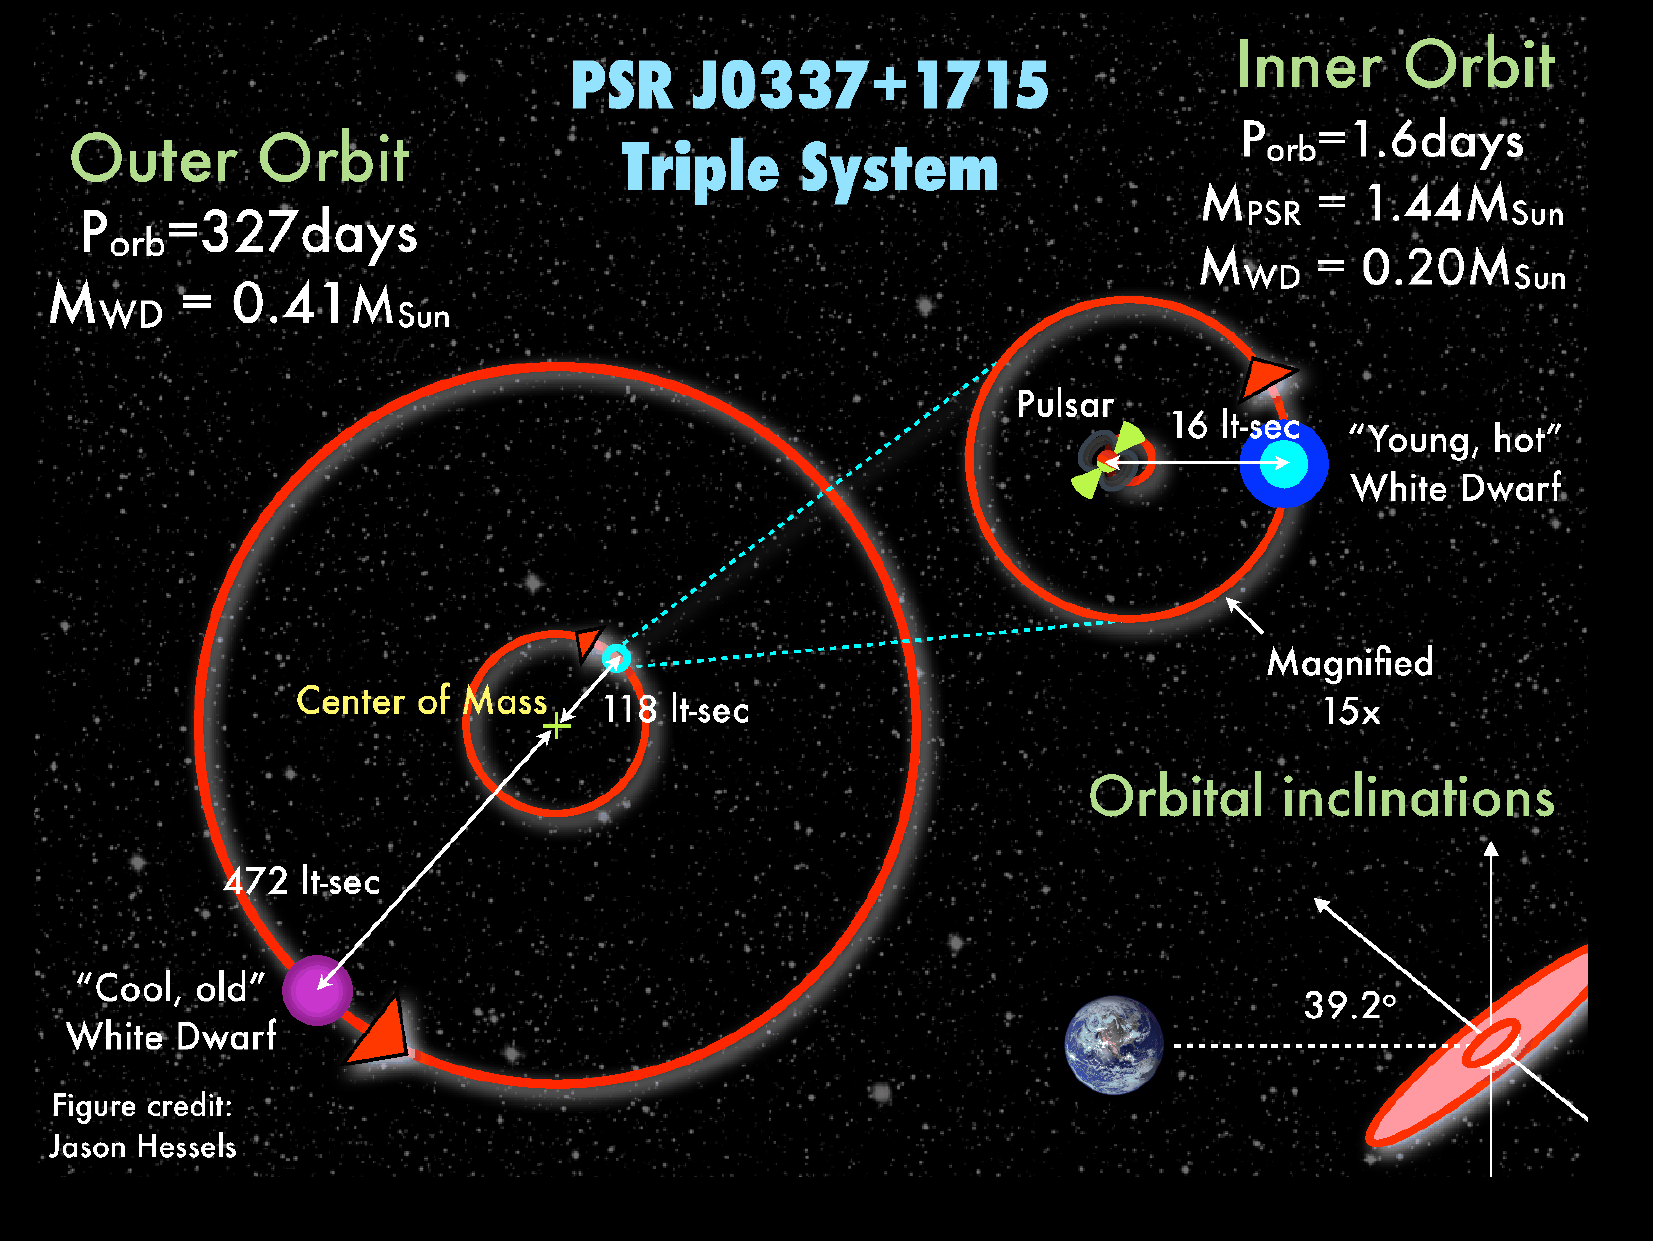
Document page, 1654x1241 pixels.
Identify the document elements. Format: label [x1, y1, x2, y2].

picture [34, 13, 1588, 1177]
